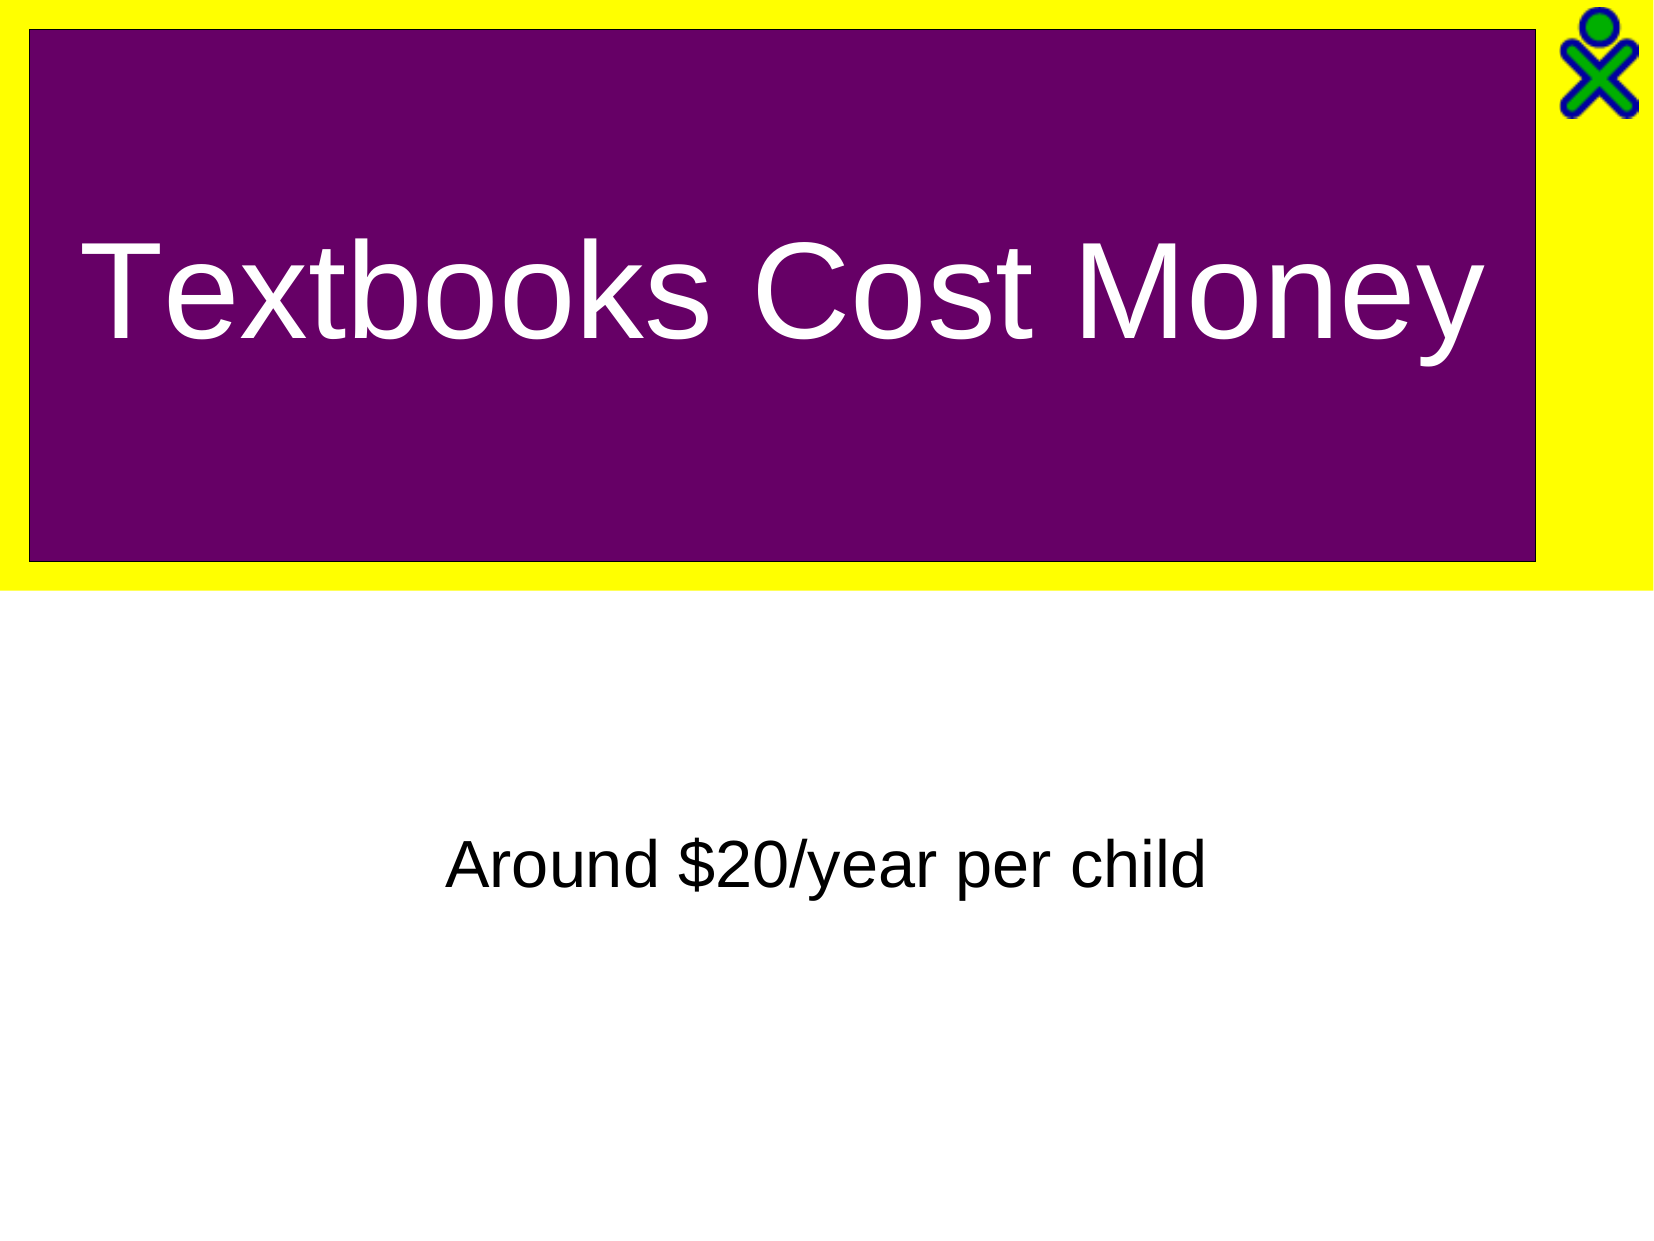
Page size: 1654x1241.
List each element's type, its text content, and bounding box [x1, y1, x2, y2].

title Textbooks Cost Money [59, 56, 1506, 525]
picture [1559, 7, 1639, 119]
subtitle Around $20/year per child [82, 627, 1571, 1102]
